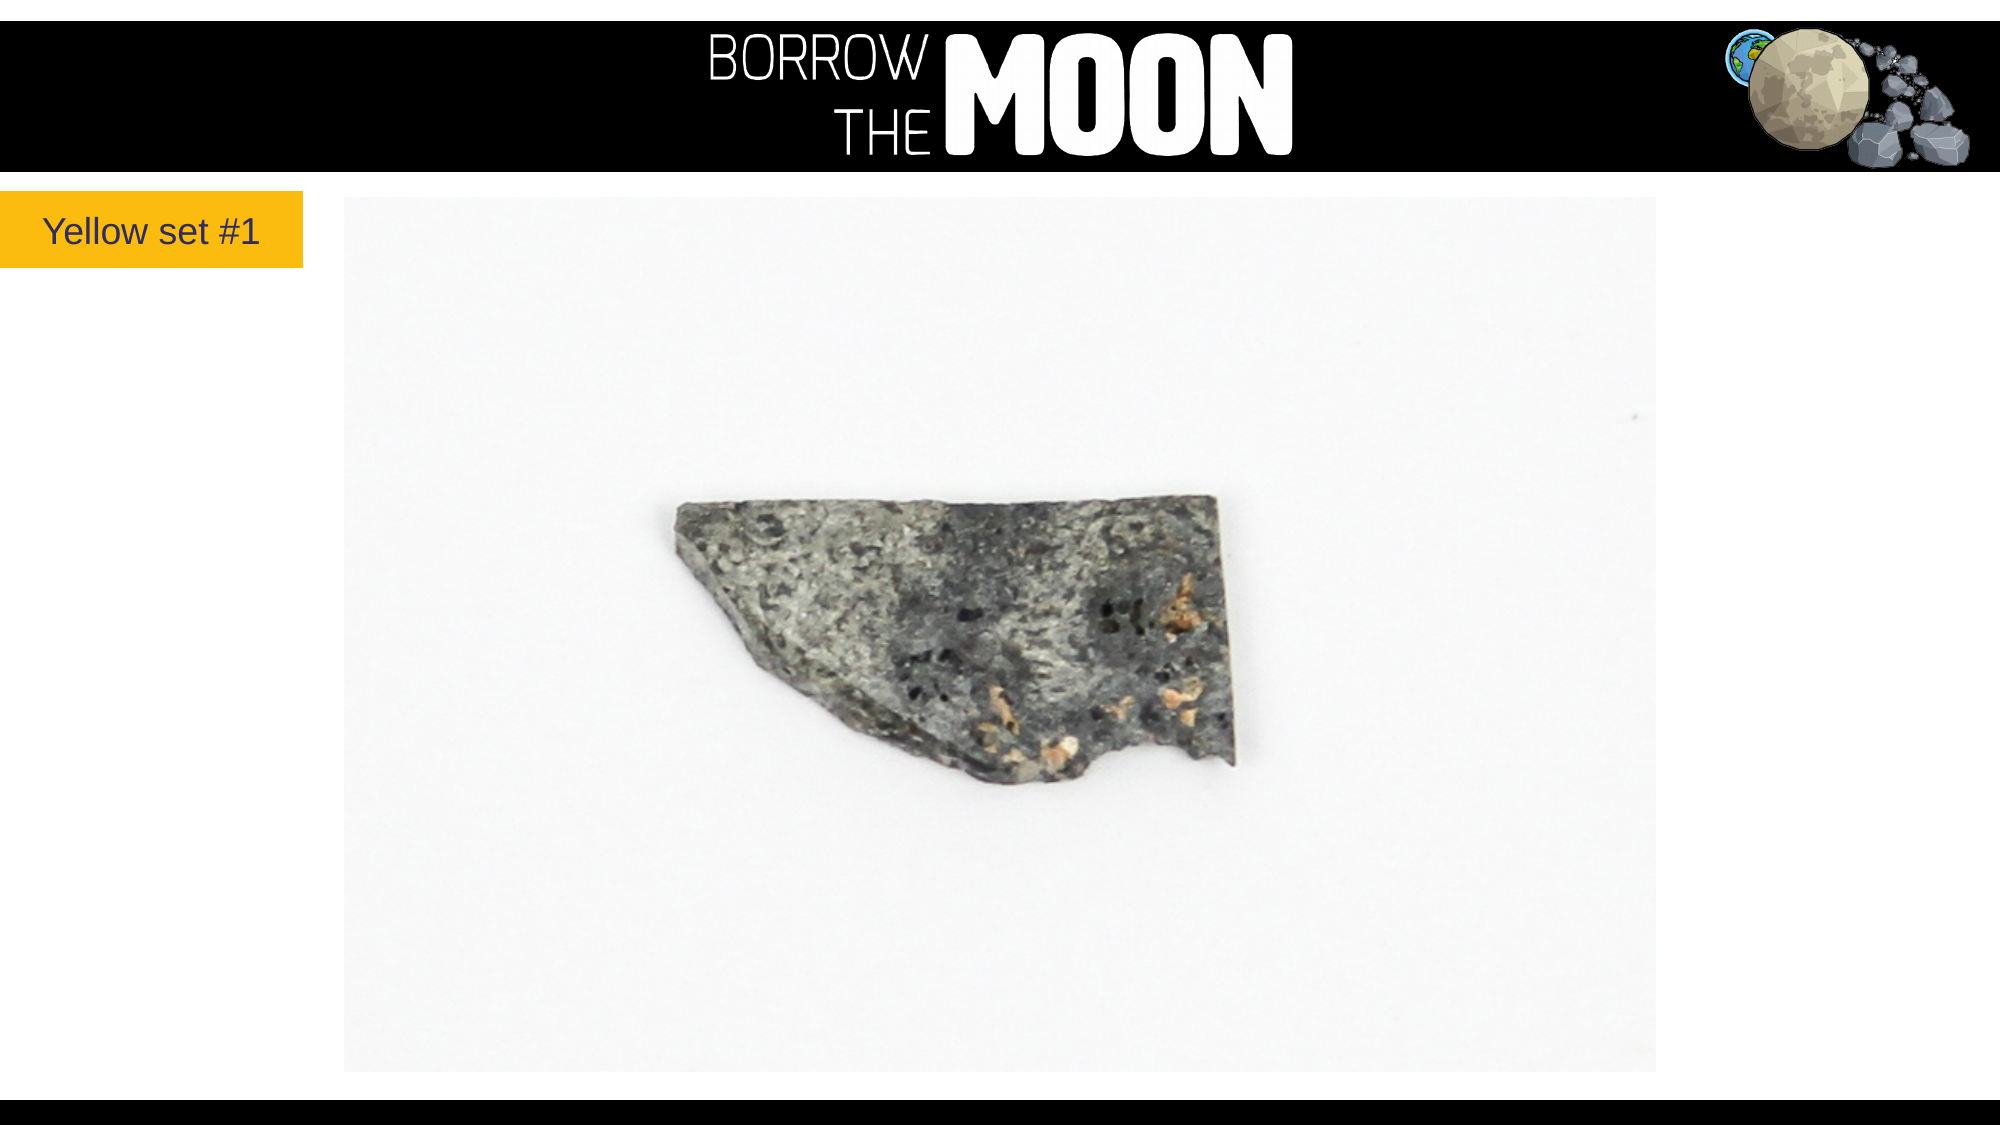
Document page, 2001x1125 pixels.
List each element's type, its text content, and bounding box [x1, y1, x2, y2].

picture [344, 197, 1656, 1072]
text_box Yellow set #1 [0, 191, 303, 268]
